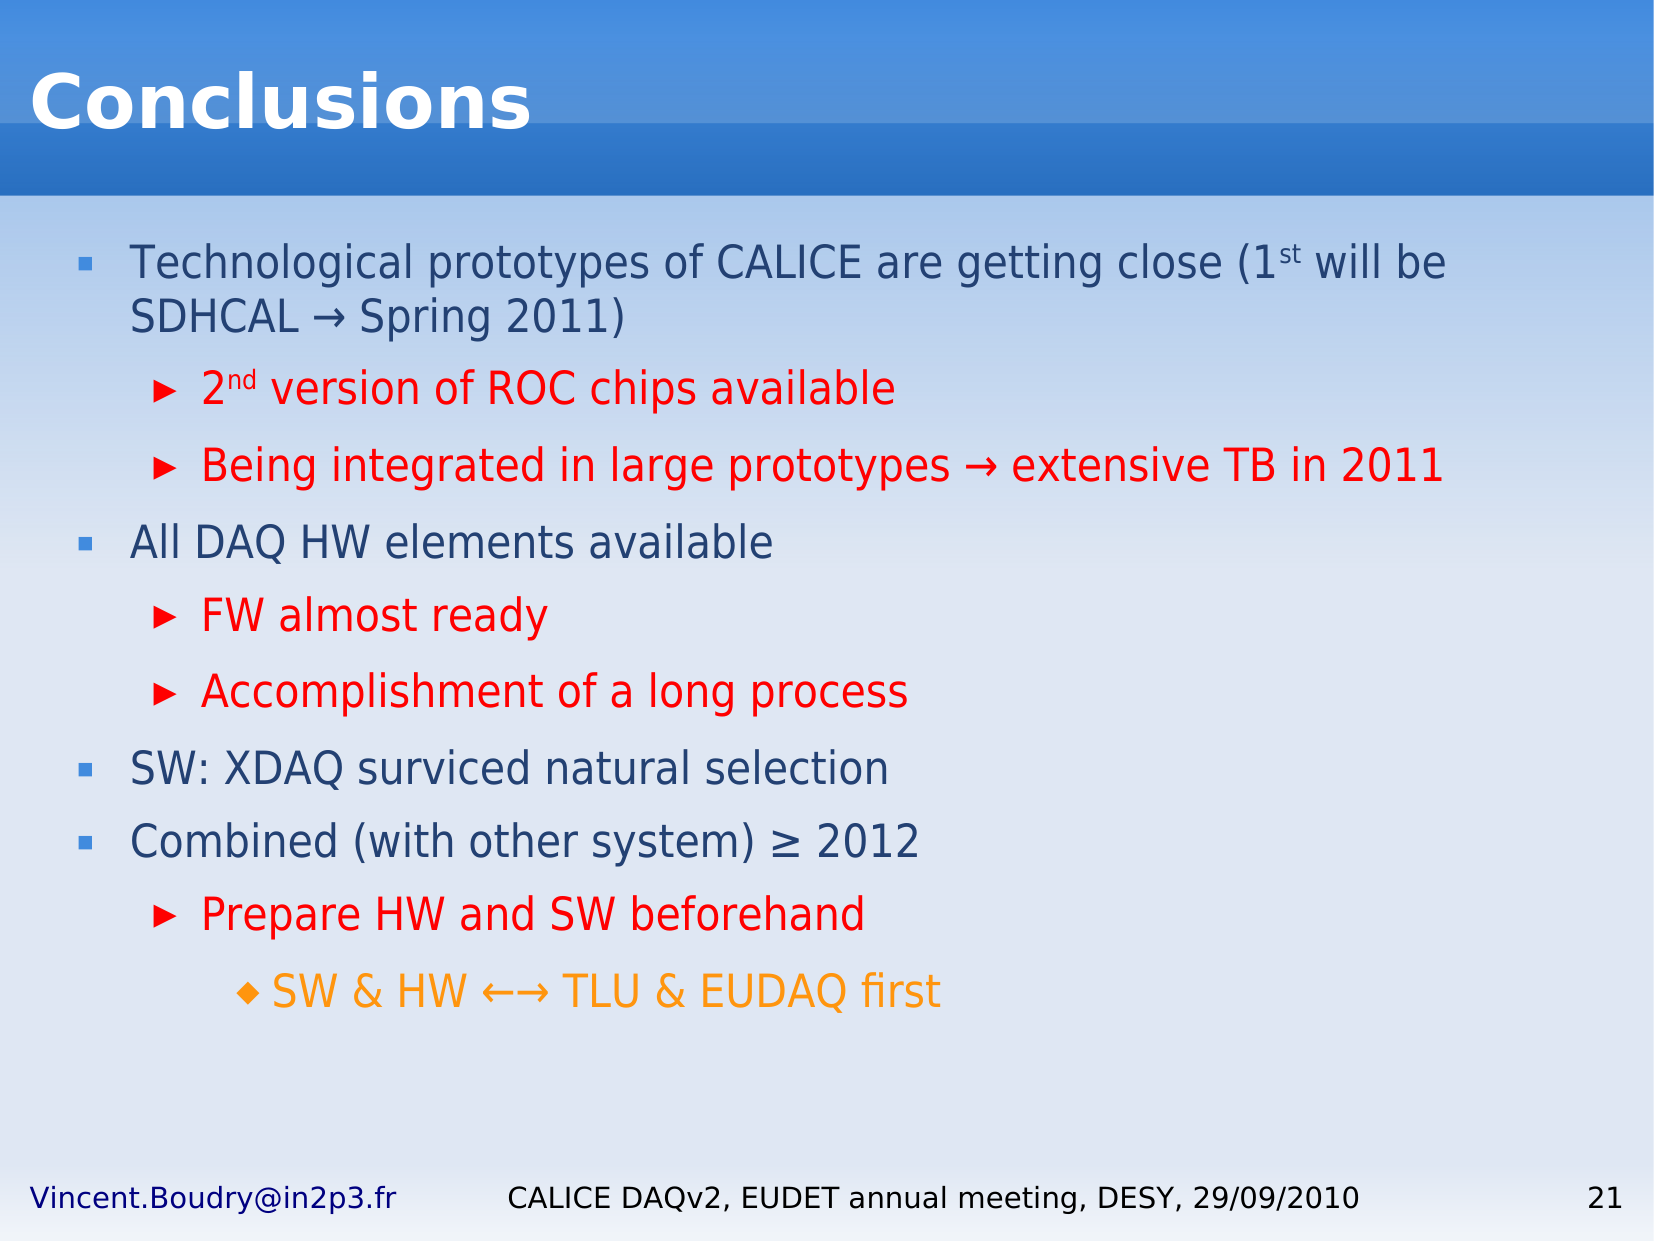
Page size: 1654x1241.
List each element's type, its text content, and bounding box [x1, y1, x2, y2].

title Conclusions [29, 0, 1654, 207]
list Technological prototypes of CALICE are getting close (1st will be SDHCAL → Spring 2011) 2nd version of ROC chips available Being integrated in large prototypes → extensive TB in 2011 All DAQ HW elements available FW almost ready Accomplishment of a long process SW: XDAQ surviced natural selection Combined (with other system) ≥ 2012 Prepare HW and SW beforehand SW & HW ←→ TLU & EUDAQ first [59, 236, 1595, 1152]
picture [0, 0, 1654, 1241]
